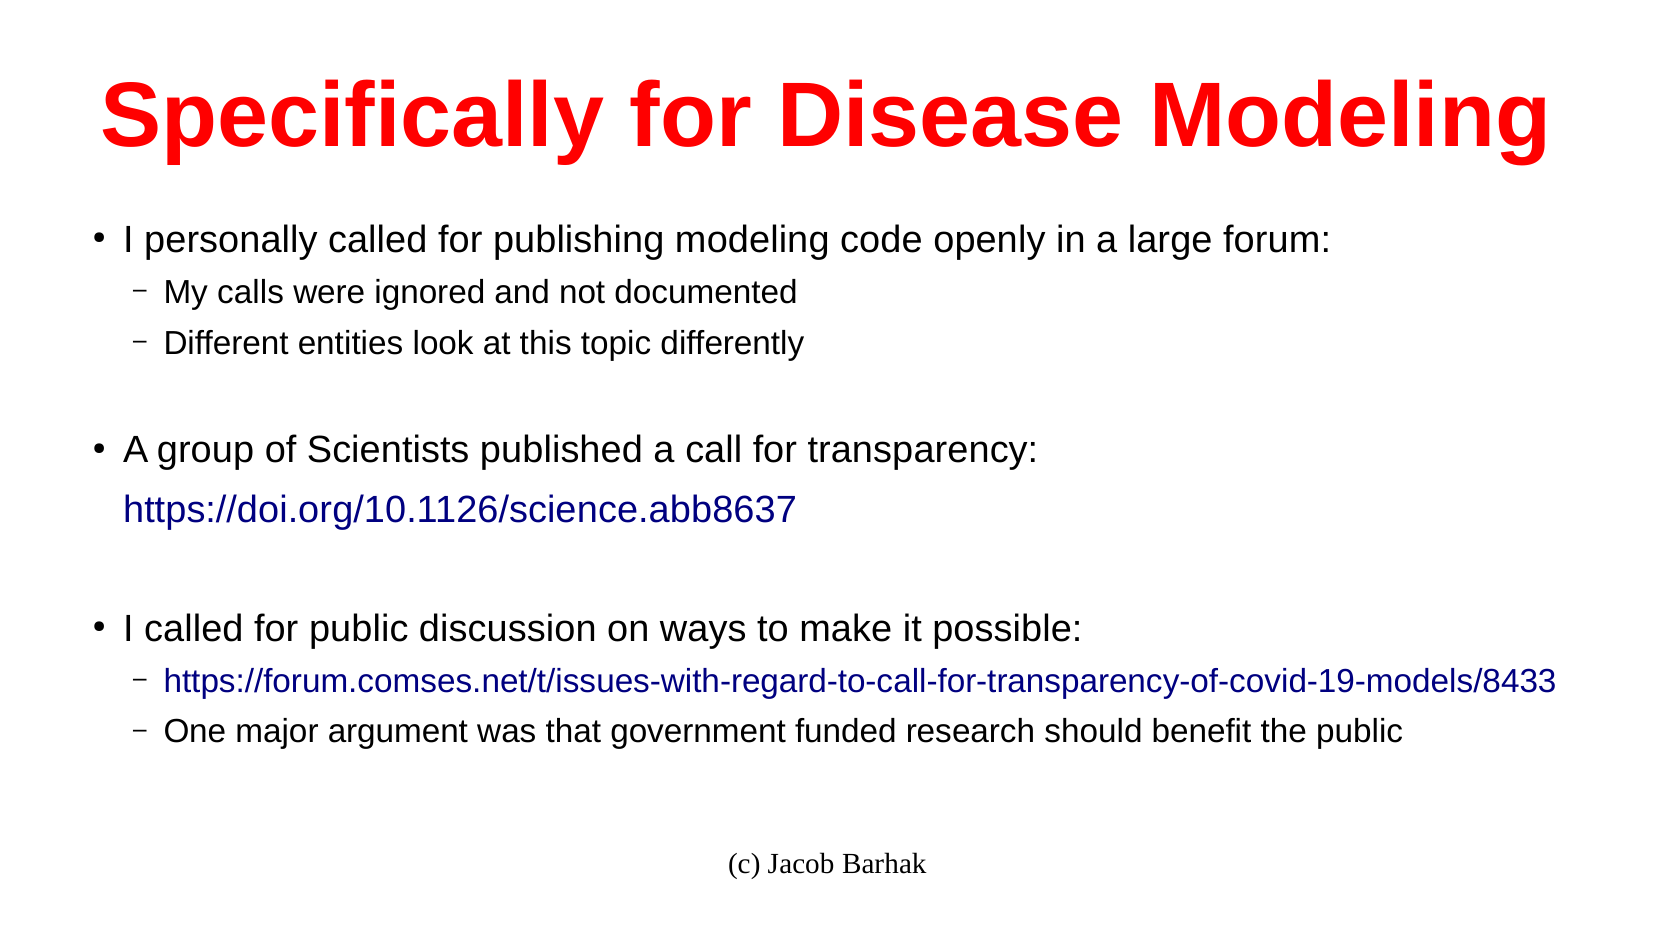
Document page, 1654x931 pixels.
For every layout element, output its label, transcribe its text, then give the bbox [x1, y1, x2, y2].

list I personally called for publishing modeling code openly in a large forum: My calls were ignored and not documented Different entities look at this topic differently A group of Scientists published a call for transparency: https://doi.org/10.1126/science.abb8637 I called for public discussion on ways to make it possible: https://forum.comses.net/t/issues-with-regard-to-call-for-transparency-of-covid-19-models/8433 One major argument was that government funded research should benefit the public [82, 217, 1571, 758]
title Specifically for Disease Modeling [82, 37, 1571, 193]
